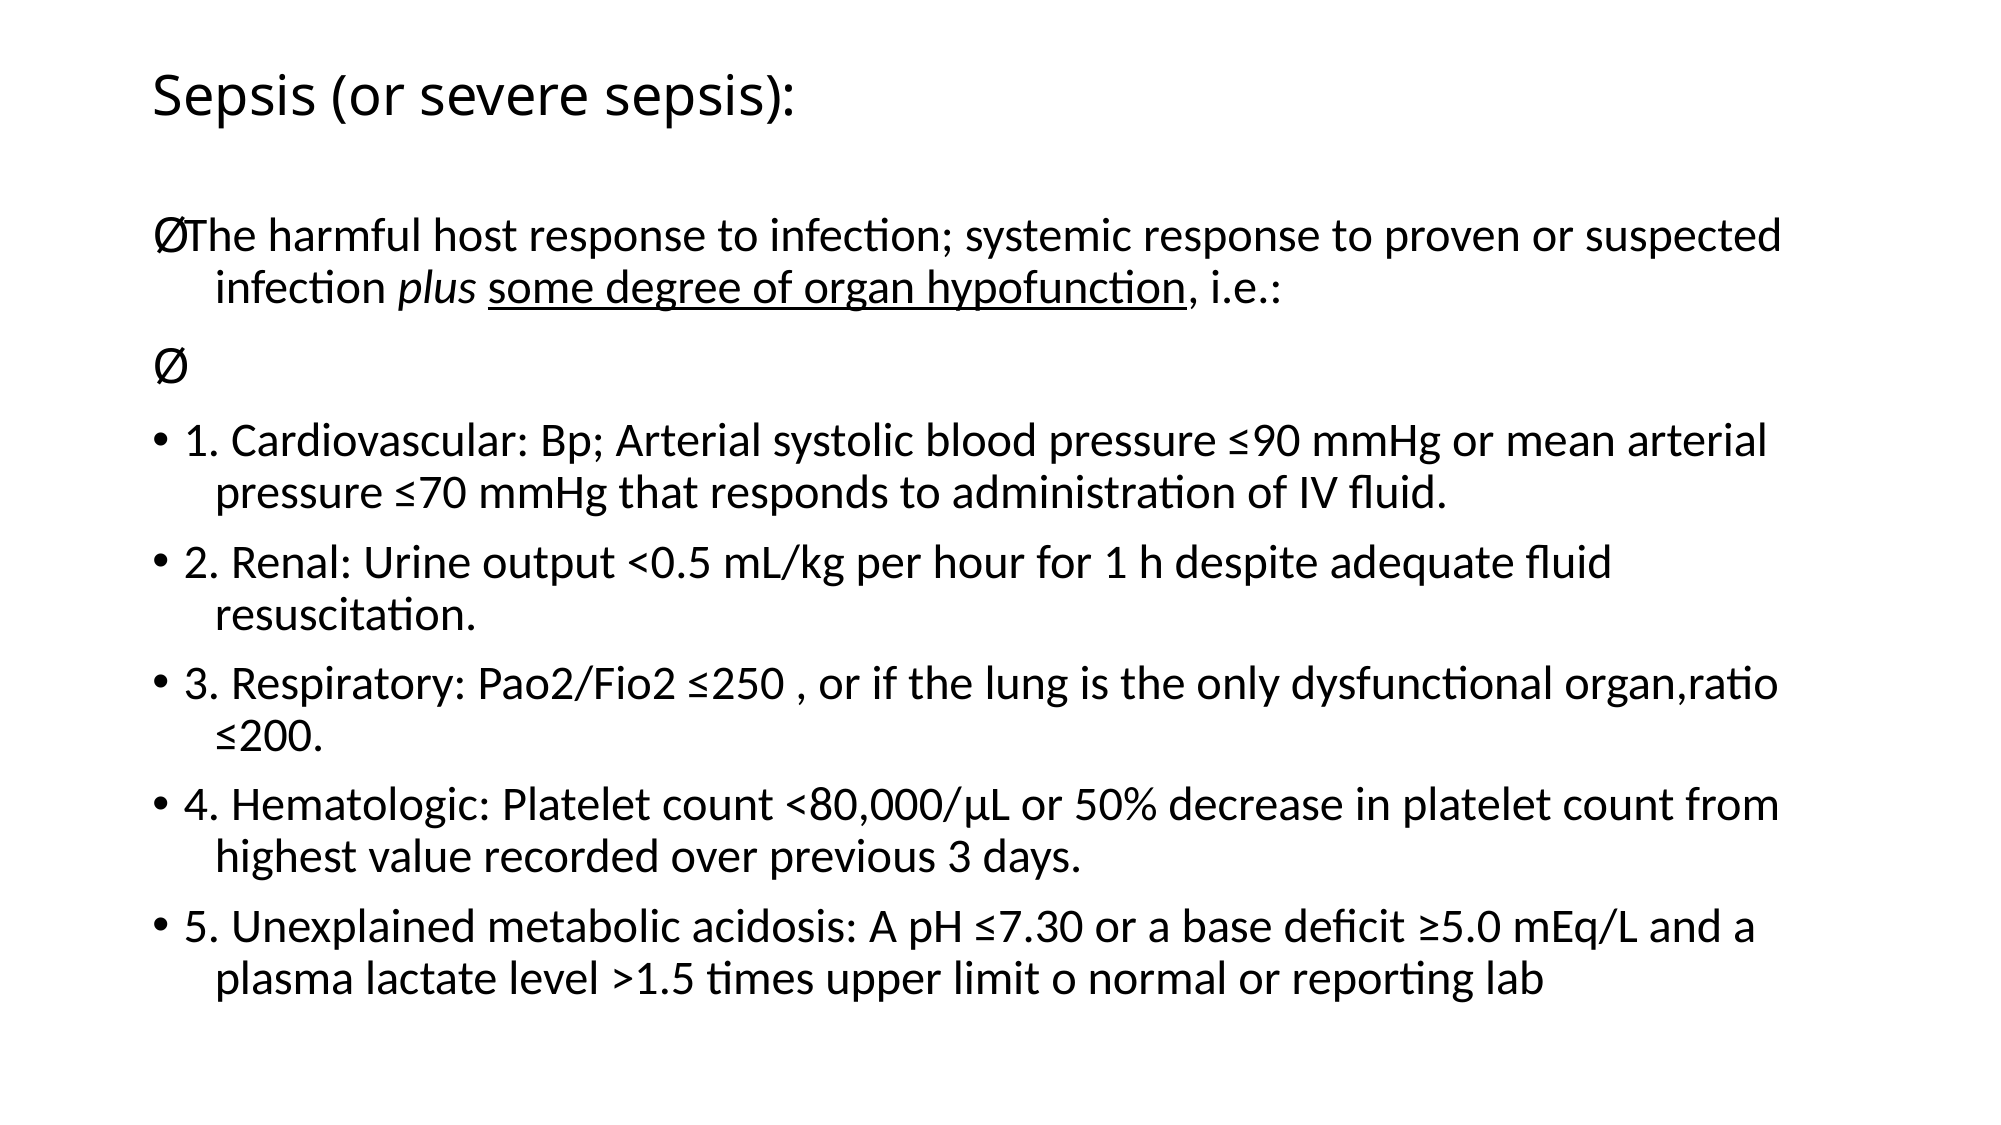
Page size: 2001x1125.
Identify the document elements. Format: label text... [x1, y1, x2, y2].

title Sepsis (or severe sepsis): [137, 59, 1863, 202]
list The harmful host response to infection; systemic response to proven or suspected infection plus some degree of organ hypofunction, i.e.: 1. Cardiovascular: Bp; Arterial systolic blood pressure ≤90 mmHg or mean arterial pressure ≤70 mmHg that responds to administration of IV fluid. 2. Renal: Urine output <0.5 mL/kg per hour for 1 h despite adequate fluid resuscitation. 3. Respiratory: Pao2/Fio2 ≤250 , or if the lung is the only dysfunctional organ,ratio ≤200. 4. Hematologic: Platelet count <80,000/μL or 50% decrease in platelet count from highest value recorded over previous 3 days. 5. Unexplained metabolic acidosis: A pH ≤7.30 or a base deficit ≥5.0 mEq/L and a plasma lactate level >1.5 times upper limit o normal or reporting lab [137, 202, 1863, 1017]
